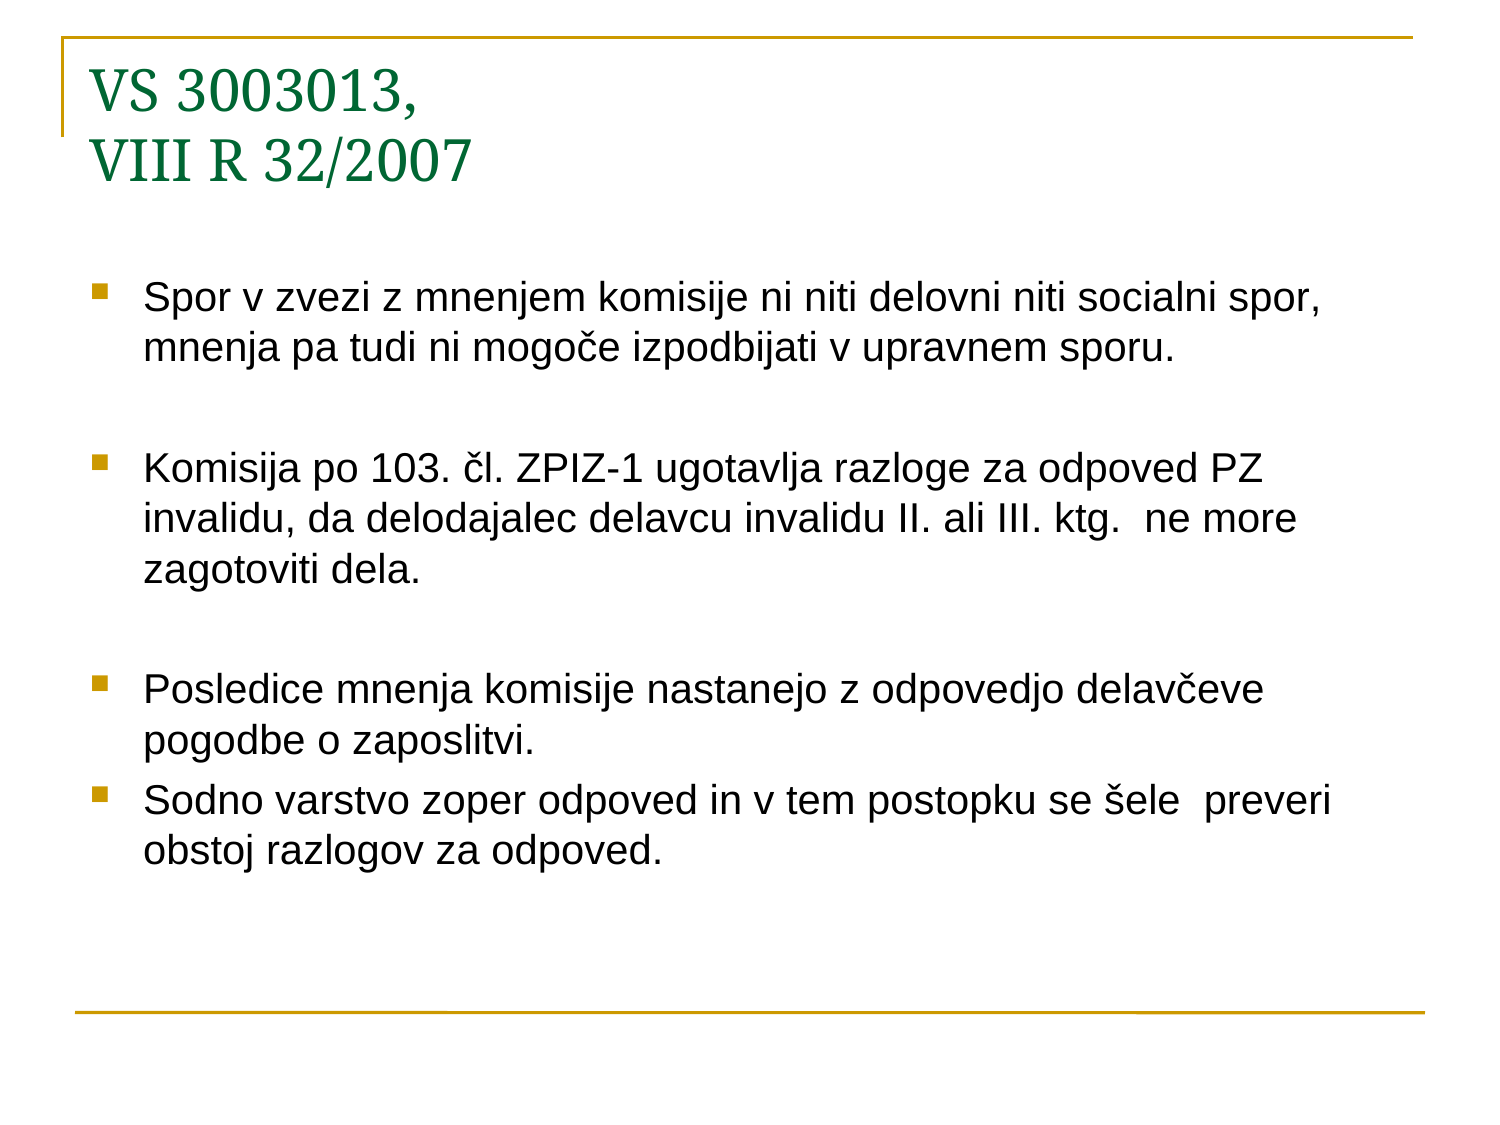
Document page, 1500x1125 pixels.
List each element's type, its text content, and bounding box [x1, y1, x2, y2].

title VS 3003013, VIII R 32/2007 [75, 45, 1426, 233]
list Spor v zvezi z mnenjem komisije ni niti delovni niti socialni spor, mnenja pa tudi ni mogoče izpodbijati v upravnem sporu. Komisija po 103. čl. ZPIZ-1 ugotavlja razloge za odpoved PZ invalidu, da delodajalec delavcu invalidu II. ali III. ktg. ne more zagotoviti dela. Posledice mnenja komisije nastanejo z odpovedjo delavčeve pogodbe o zaposlitvi. Sodno varstvo zoper odpoved in v tem postopku se šele preveri obstoj razlogov za odpoved. [75, 262, 1426, 1006]
